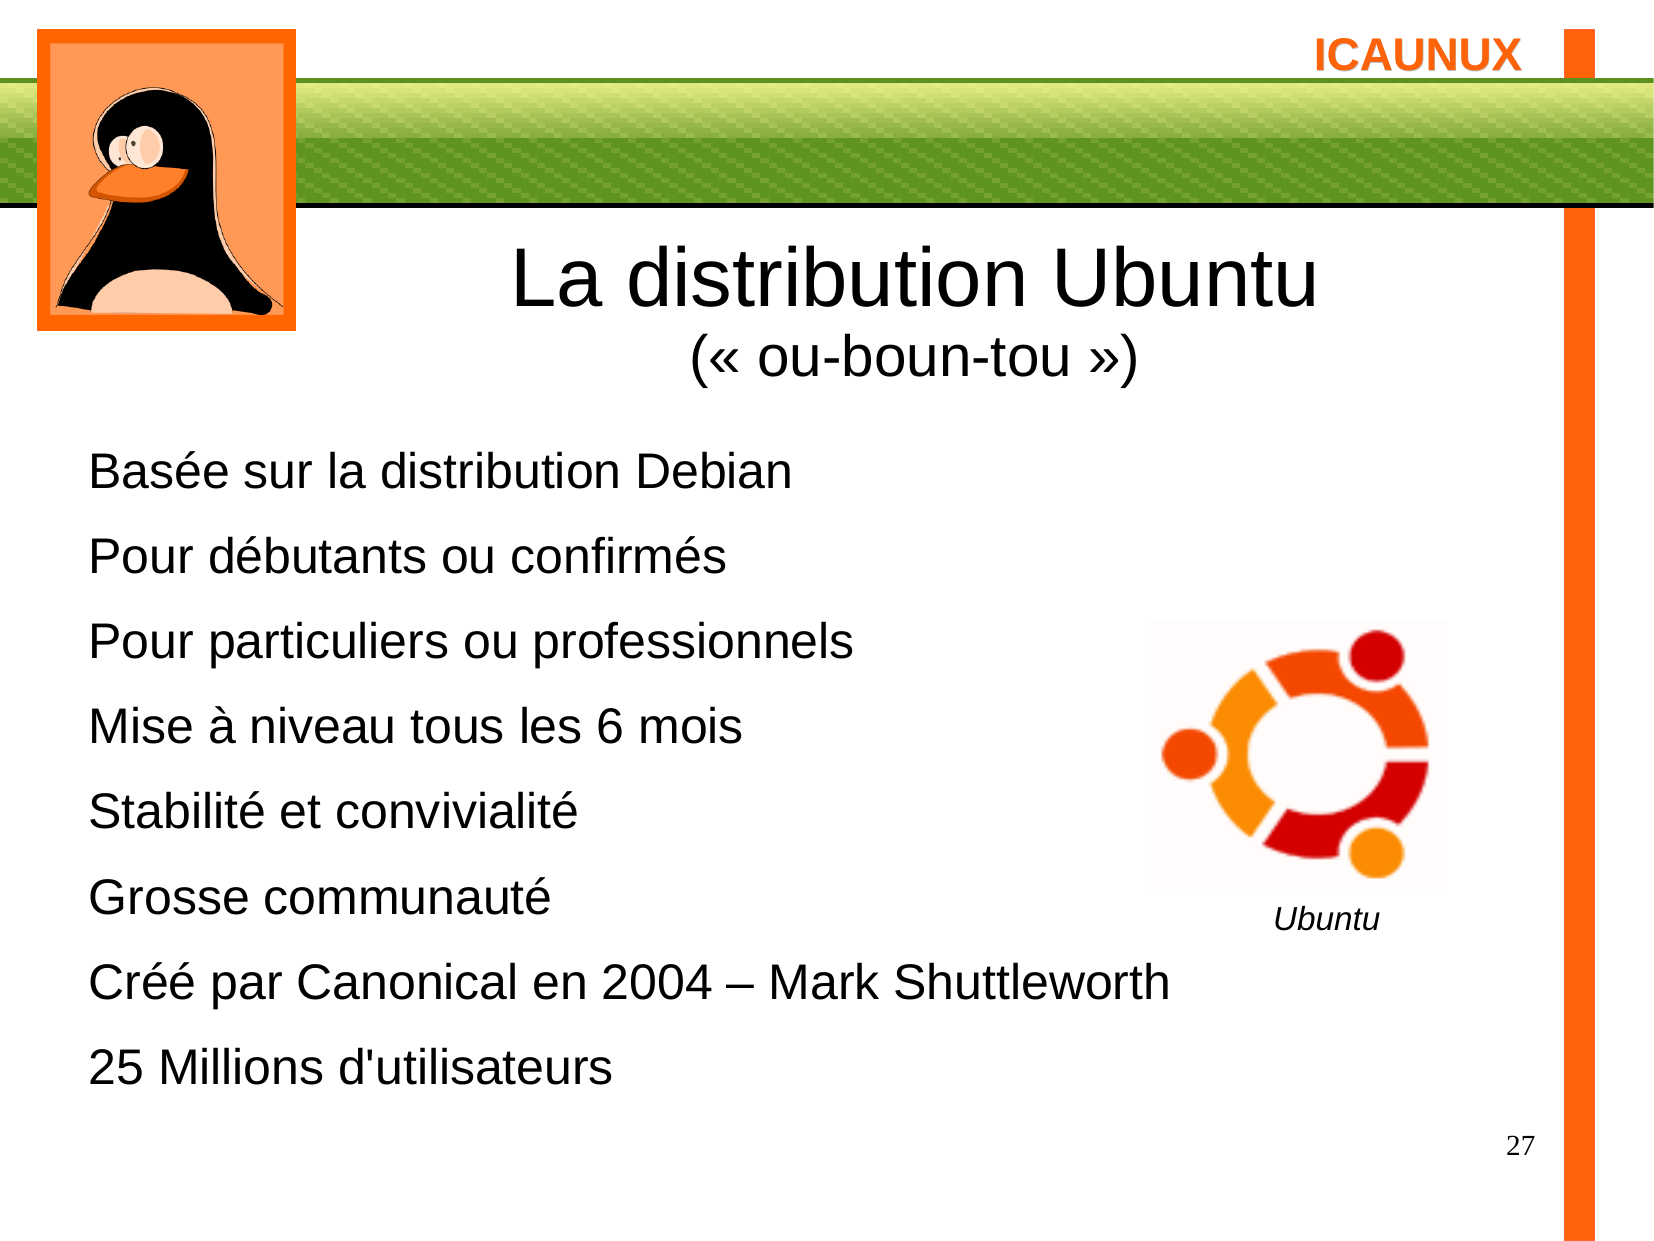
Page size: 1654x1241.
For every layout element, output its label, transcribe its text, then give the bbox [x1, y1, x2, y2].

title La distribution Ubuntu (« ou-boun-tou ») [324, 221, 1506, 398]
picture [0, 29, 1654, 331]
list Basée sur la distribution Debian Pour débutants ou confirmés Pour particuliers ou professionnels Mise à niveau tous les 6 mois Stabilité et convivialité Grosse communauté Créé par Canonical en 2004 – Mark Shuttleworth 25 Millions d'utilisateurs [88, 442, 1512, 1146]
picture [1151, 620, 1447, 890]
text_box Ubuntu [1258, 892, 1396, 946]
